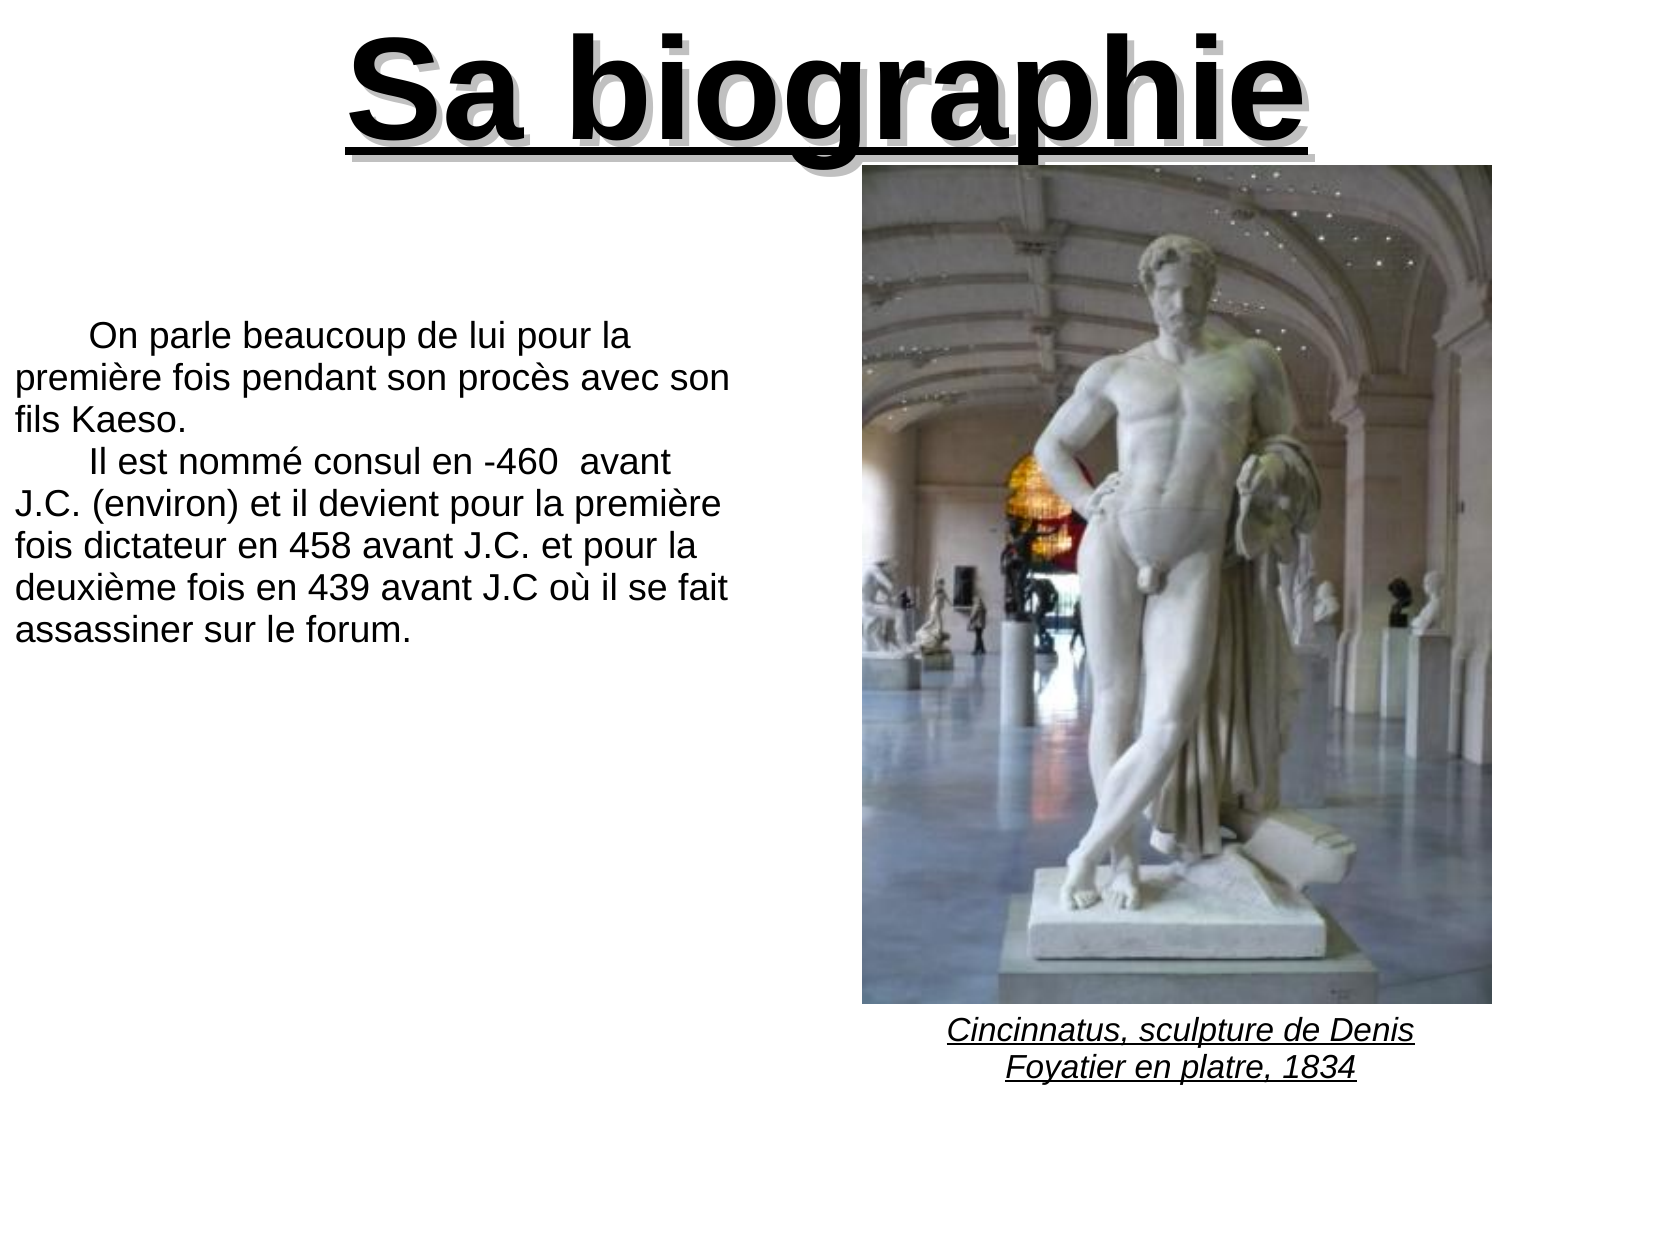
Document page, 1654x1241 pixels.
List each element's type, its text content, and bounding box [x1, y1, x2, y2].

text_box Cincinnatus, sculpture de Denis Foyatier en platre, 1834 [874, 1003, 1489, 1093]
picture [862, 165, 1492, 1004]
text_box On parle beaucoup de lui pour la première fois pendant son procès avec son fils Kaeso. Il est nommé consul en -460 avant J.C. (environ) et il devient pour la première fois dictateur en 458 avant J.C. et pour la deuxième fois en 439 avant J.C où il se fait assassiner sur le forum. [0, 307, 756, 801]
text_box Sa biographie [0, 0, 1654, 178]
